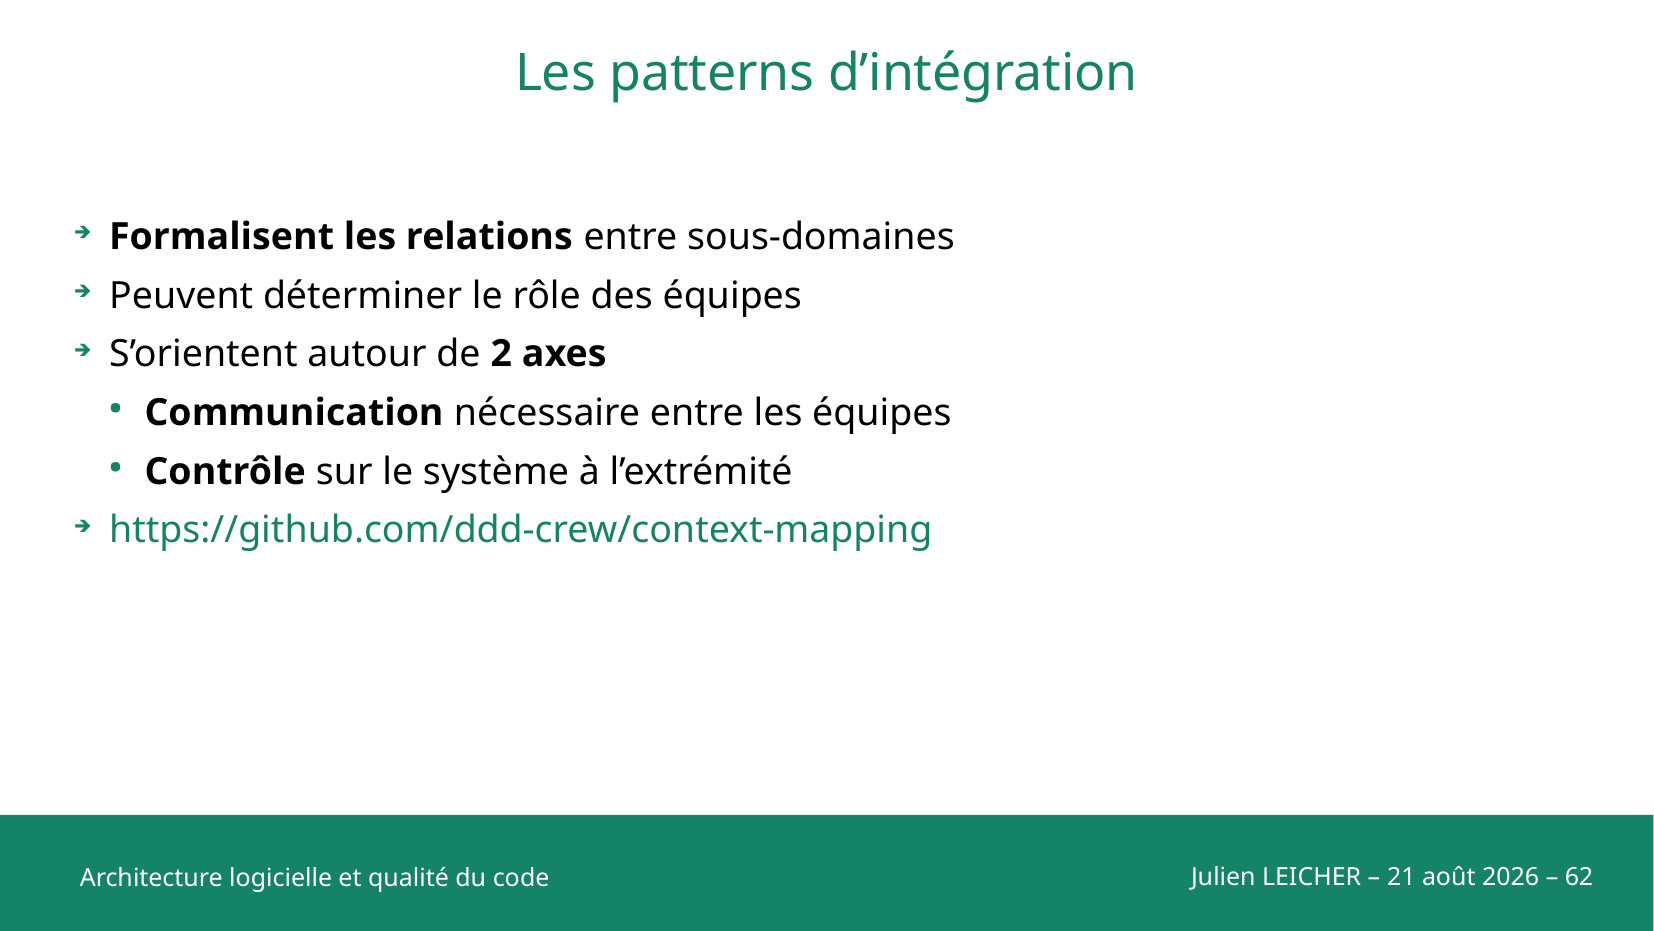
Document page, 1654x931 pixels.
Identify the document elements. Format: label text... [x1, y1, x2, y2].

text_box Formalisent les relations entre sous-domaines Peuvent déterminer le rôle des équipes S’orientent autour de 2 axes Communication nécessaire entre les équipes Contrôle sur le système à l’extrémité https://github.com/ddd-crew/context-mapping [59, 194, 1595, 678]
text_box Les patterns d’intégration [0, 27, 1654, 113]
text_box Julien LEICHER – 18 mars 2022 – <number> [0, 814, 1654, 931]
text_box Architecture logicielle et qualité du code [64, 852, 798, 898]
